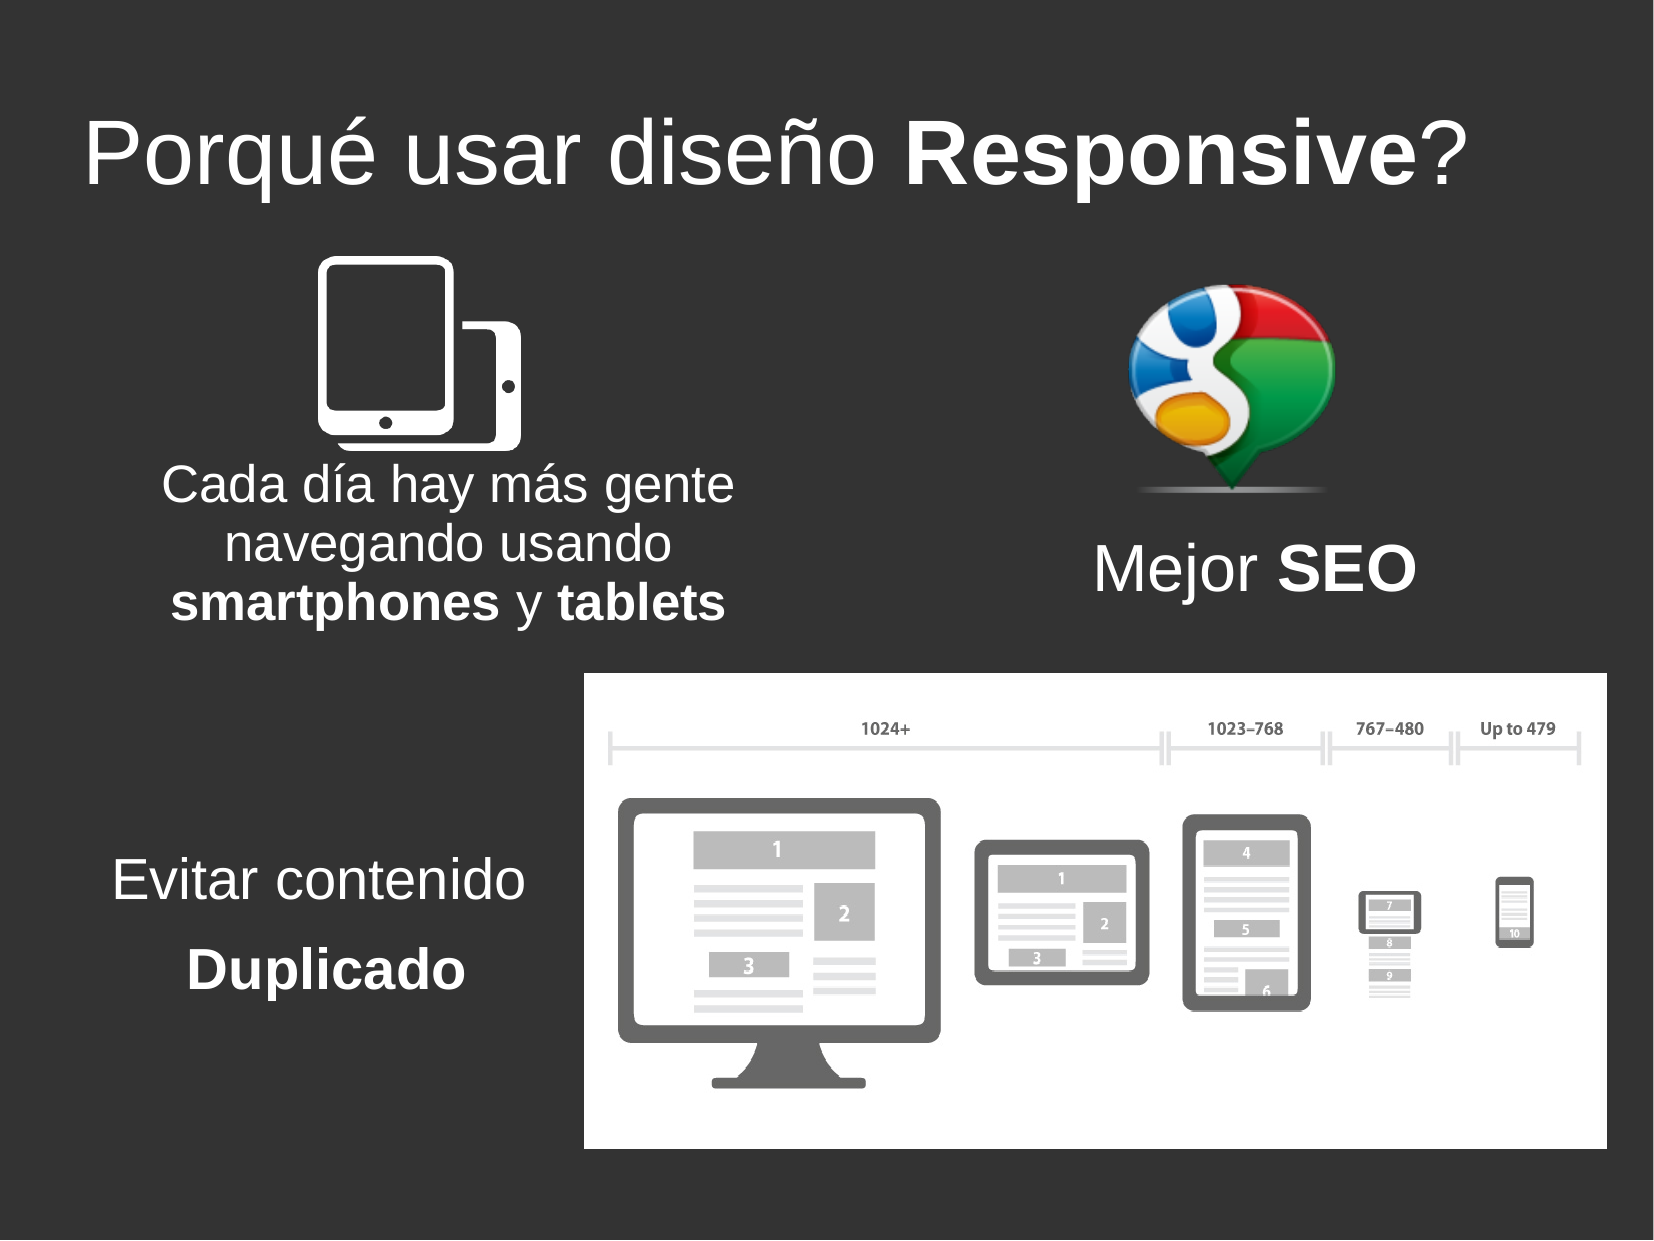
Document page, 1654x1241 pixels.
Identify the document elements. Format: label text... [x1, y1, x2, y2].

list Evitar contenido Duplicado [82, 665, 556, 1009]
picture [584, 673, 1607, 1149]
title Porqué usar diseño Responsive? [82, 49, 1571, 257]
picture [1122, 278, 1343, 497]
picture [318, 256, 521, 451]
list Mejor SEO [921, 322, 1590, 666]
list Cada día hay más gente navegando usando smartphones y tablets [70, 290, 827, 634]
